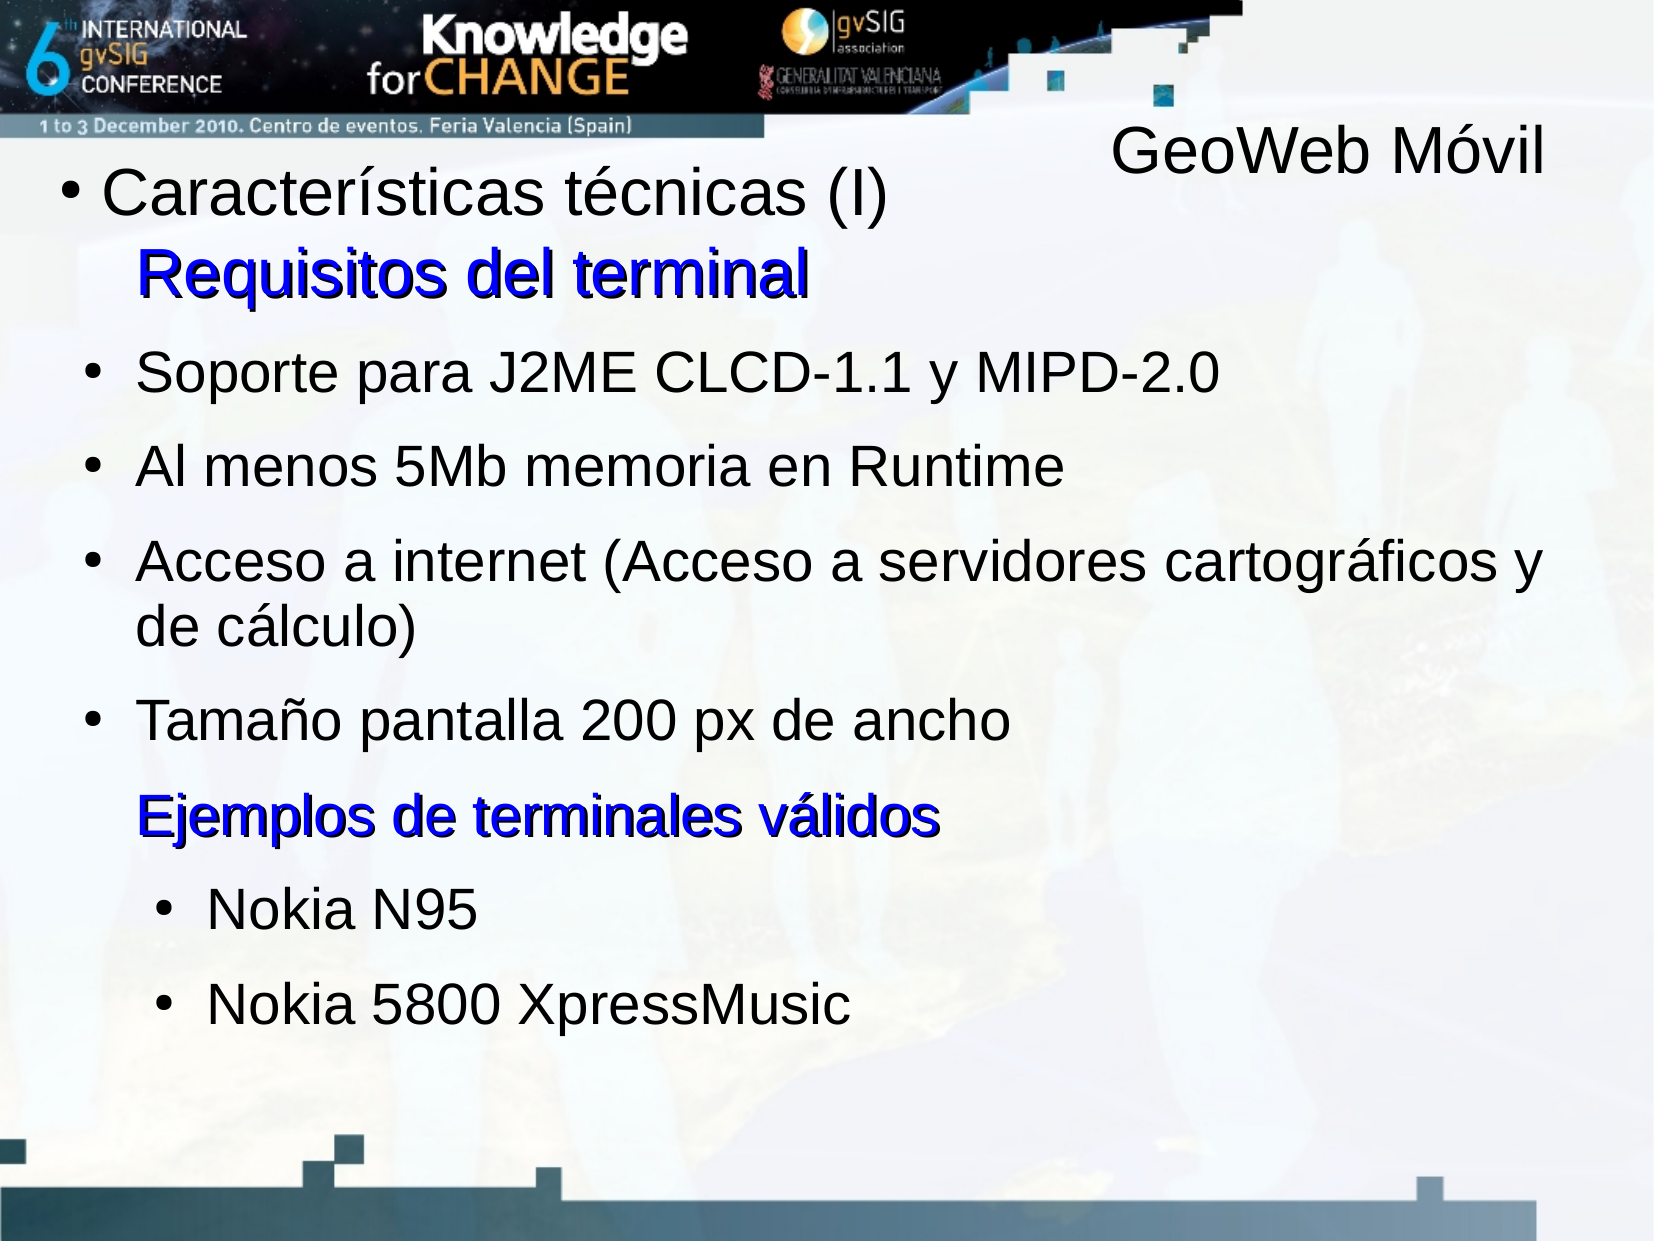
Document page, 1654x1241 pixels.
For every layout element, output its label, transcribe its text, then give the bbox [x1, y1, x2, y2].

title Características técnicas (I) [59, 147, 1093, 237]
picture [0, 0, 1654, 1241]
text_box Requisitos del terminal Soporte para J2ME CLCD-1.1 y MIPD-2.0 Al menos 5Mb memoria en Runtime Acceso a internet (Acceso a servidores cartográficos y de cálculo) Tamaño pantalla 200 px de ancho Ejemplos de terminales válidos Nokia N95 Nokia 5800 XpressMusic [64, 235, 1625, 1113]
title GeoWeb Móvil [1062, 106, 1613, 195]
